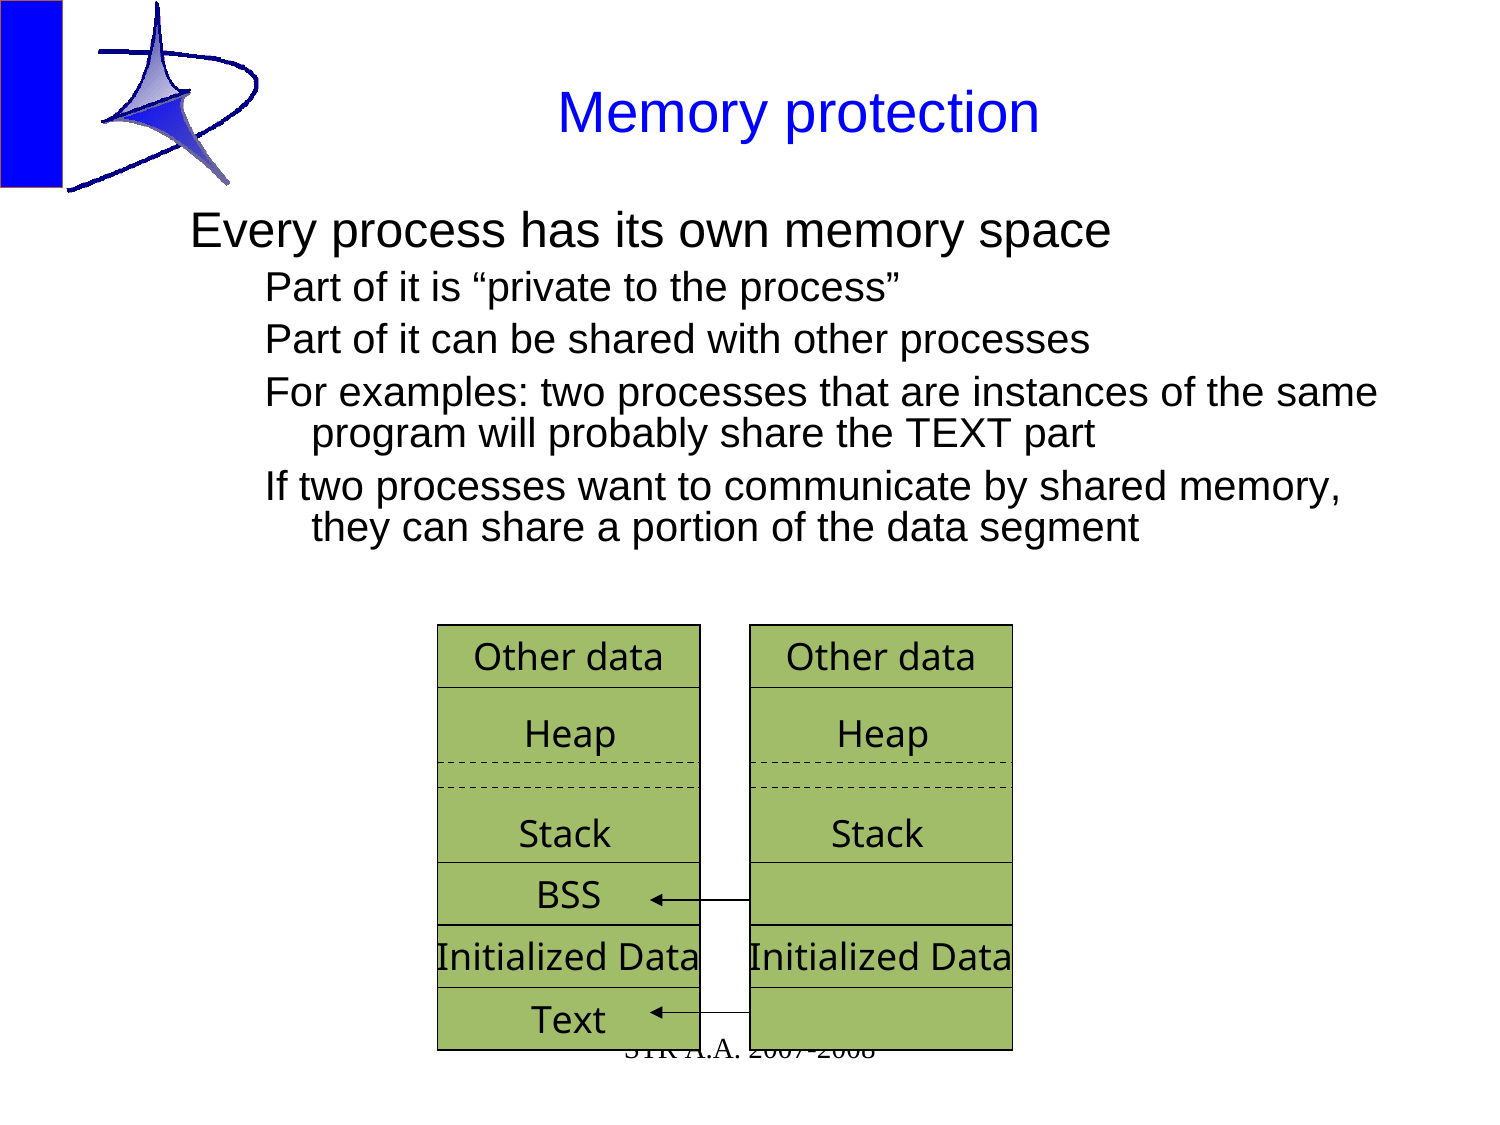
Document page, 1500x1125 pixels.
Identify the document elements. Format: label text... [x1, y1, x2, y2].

text_box Initialized Data [749, 925, 1013, 987]
title Memory protection [174, 61, 1425, 164]
text_box Initialized Data [437, 925, 700, 988]
text_box [749, 688, 1013, 925]
list Every process has its own memory space Part of it is “private to the process” Part of it can be shared with other processes For examples: two processes that are instances of the same program will probably share the TEXT part If two processes want to communicate by shared memory, they can share a portion of the data segment [174, 200, 1425, 564]
text_box Text [437, 988, 700, 1051]
picture [62, 0, 263, 197]
text_box Heap [508, 699, 632, 767]
text_box Other data [437, 624, 700, 688]
text_box [749, 987, 1013, 1051]
text_box [437, 688, 700, 863]
text_box Stack [503, 799, 627, 867]
text_box Heap [821, 699, 945, 767]
text_box Other data [749, 624, 1013, 688]
text_box BSS [437, 863, 700, 925]
text_box Stack [816, 799, 940, 862]
